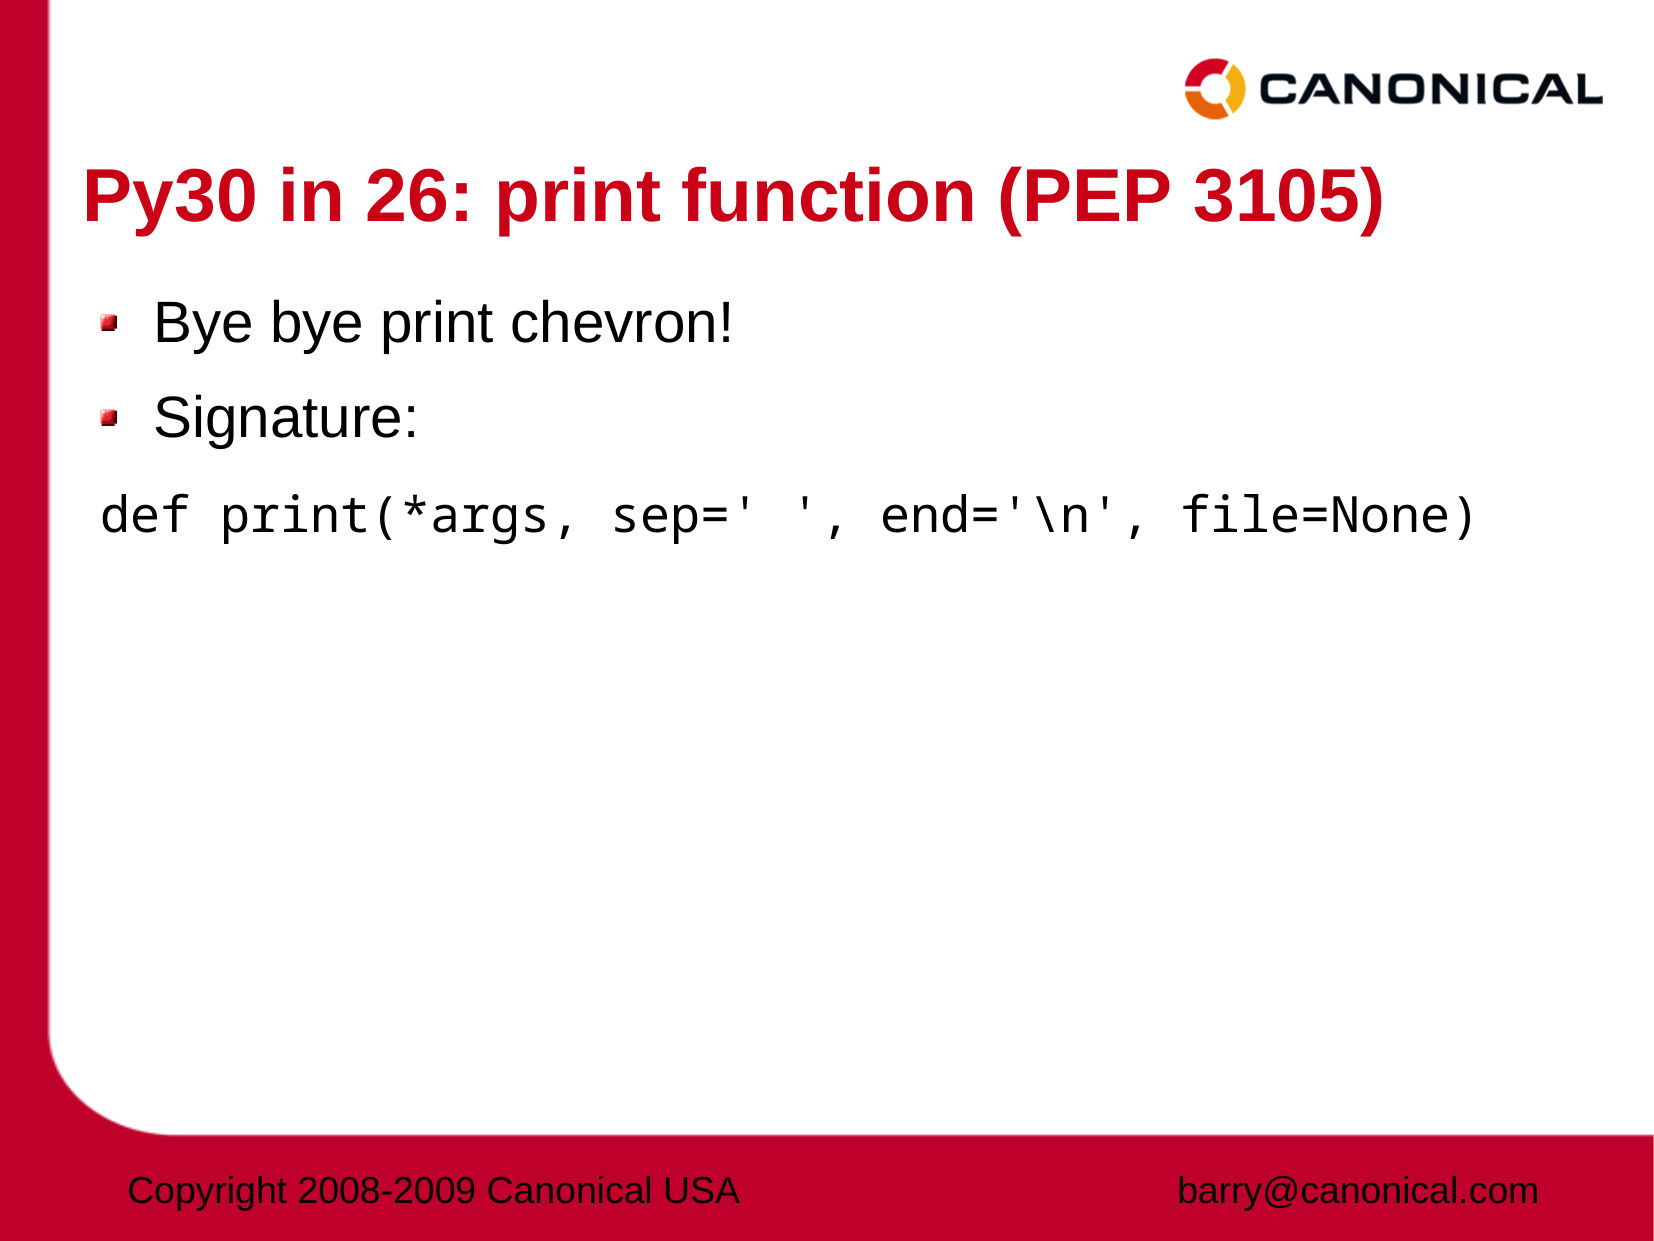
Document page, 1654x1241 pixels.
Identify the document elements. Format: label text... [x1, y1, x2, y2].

picture [0, 0, 1654, 1241]
title Py30 in 26: print function (PEP 3105) [82, 104, 1571, 287]
list Bye bye print chevron! Signature: def print(*args, sep=' ', end='\n', file=None) [82, 290, 1571, 1094]
